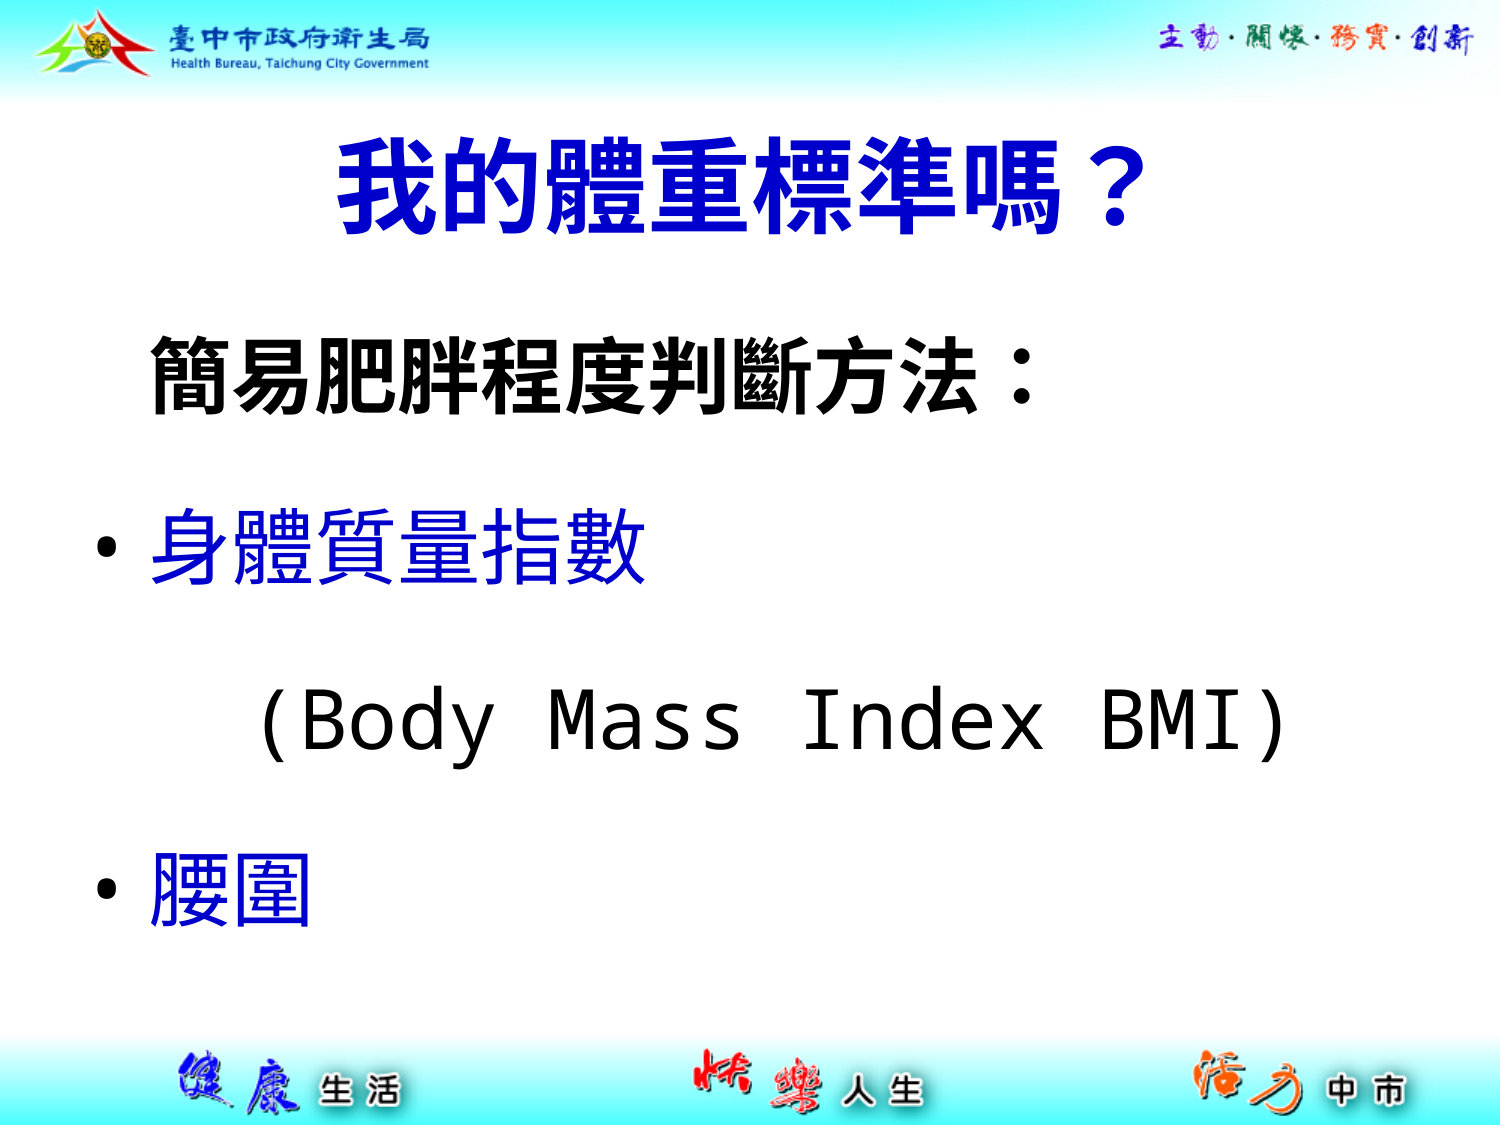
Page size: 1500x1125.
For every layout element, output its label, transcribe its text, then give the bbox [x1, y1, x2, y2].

title 我的體重標準嗎？ [76, 113, 1427, 267]
list 簡易肥胖程度判斷方法： 身體質量指數 (Body Mass Index BMI) 腰圍 [76, 267, 1427, 1010]
